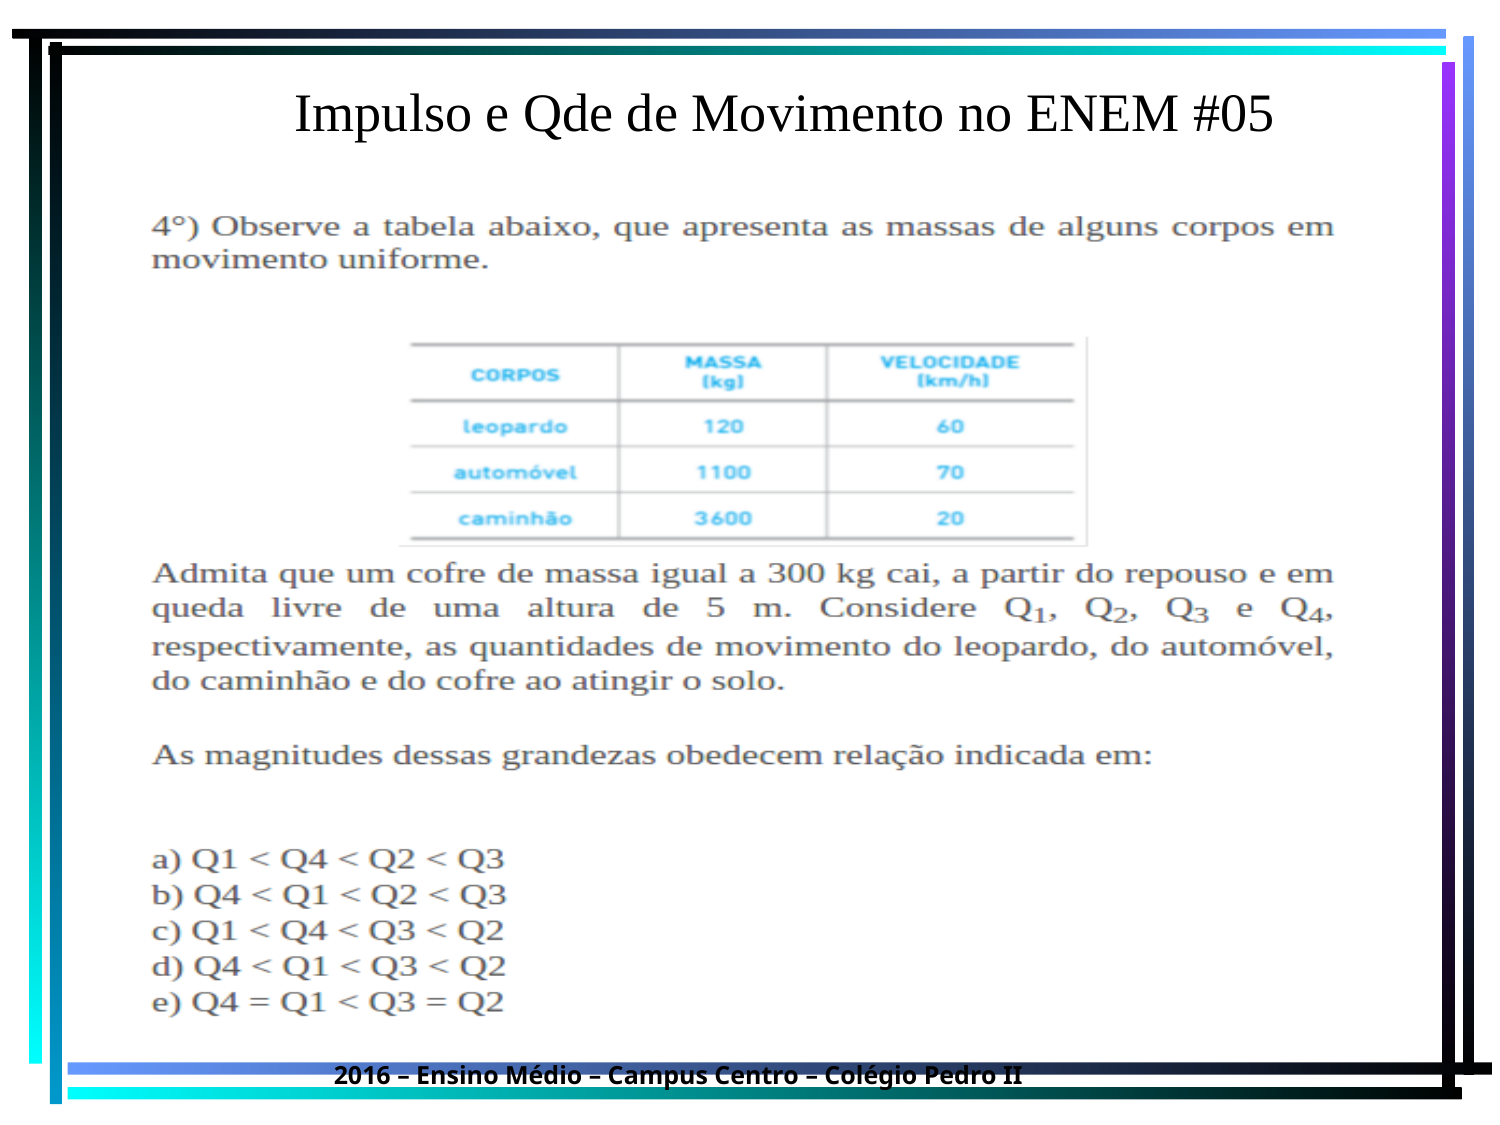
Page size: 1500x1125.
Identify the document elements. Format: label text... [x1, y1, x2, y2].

title Impulso e Qde de Movimento no ENEM #05 [200, 71, 1371, 148]
picture [0, 0, 1500, 1125]
text_box 2016 – Ensino Médio – Campus Centro – Colégio Pedro II [318, 1052, 1039, 1098]
